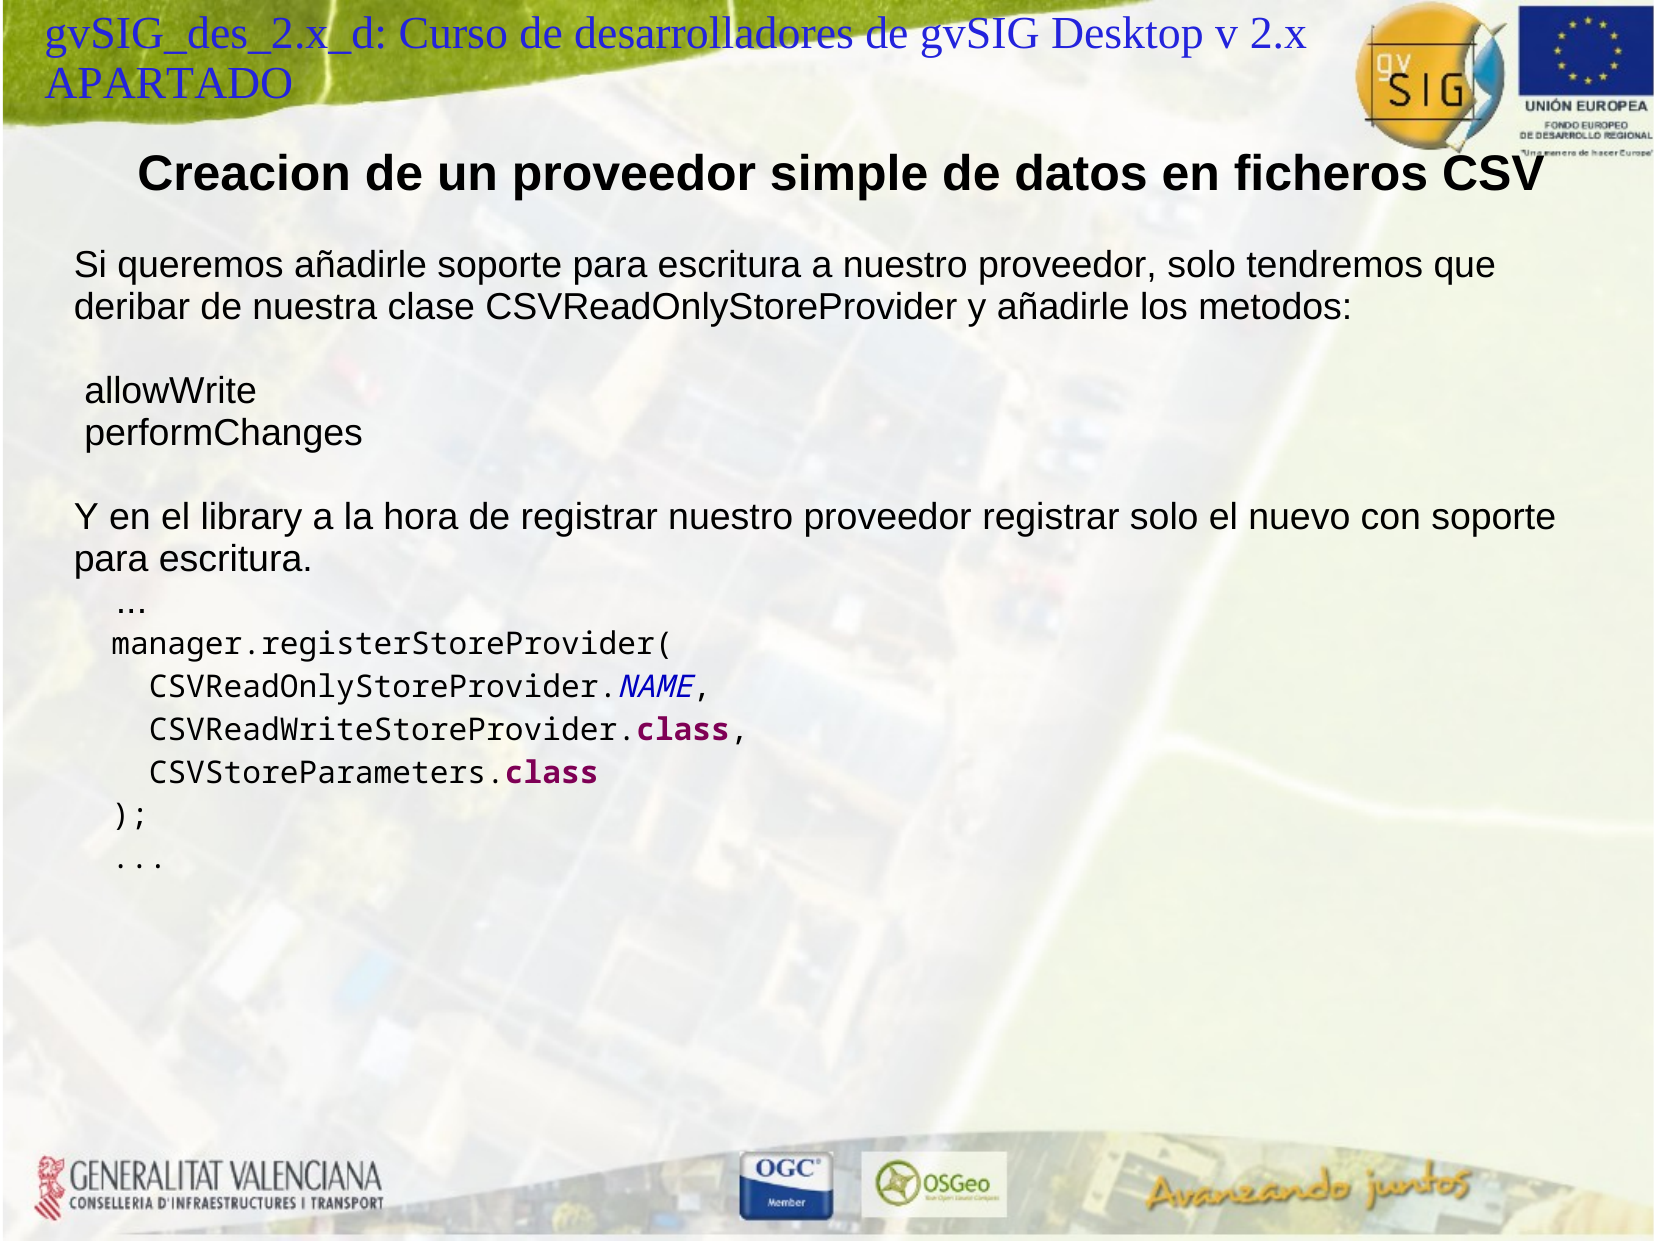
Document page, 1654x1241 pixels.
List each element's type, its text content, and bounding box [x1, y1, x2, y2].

text_box Creacion de un proveedor simple de datos en ficheros CSV Si queremos añadirle soporte para escritura a nuestro proveedor, solo tendremos que deribar de nuestra clase CSVReadOnlyStoreProvider y añadirle los metodos: allowWrite performChanges Y en el library a la hora de registrar nuestro proveedor registrar solo el nuevo con soporte para escritura. ... manager.registerStoreProvider( CSVReadOnlyStoreProvider.NAME, CSVReadWriteStoreProvider.class, CSVStoreParameters.class ); ... [59, 138, 1625, 1058]
picture [2, 0, 1654, 1241]
